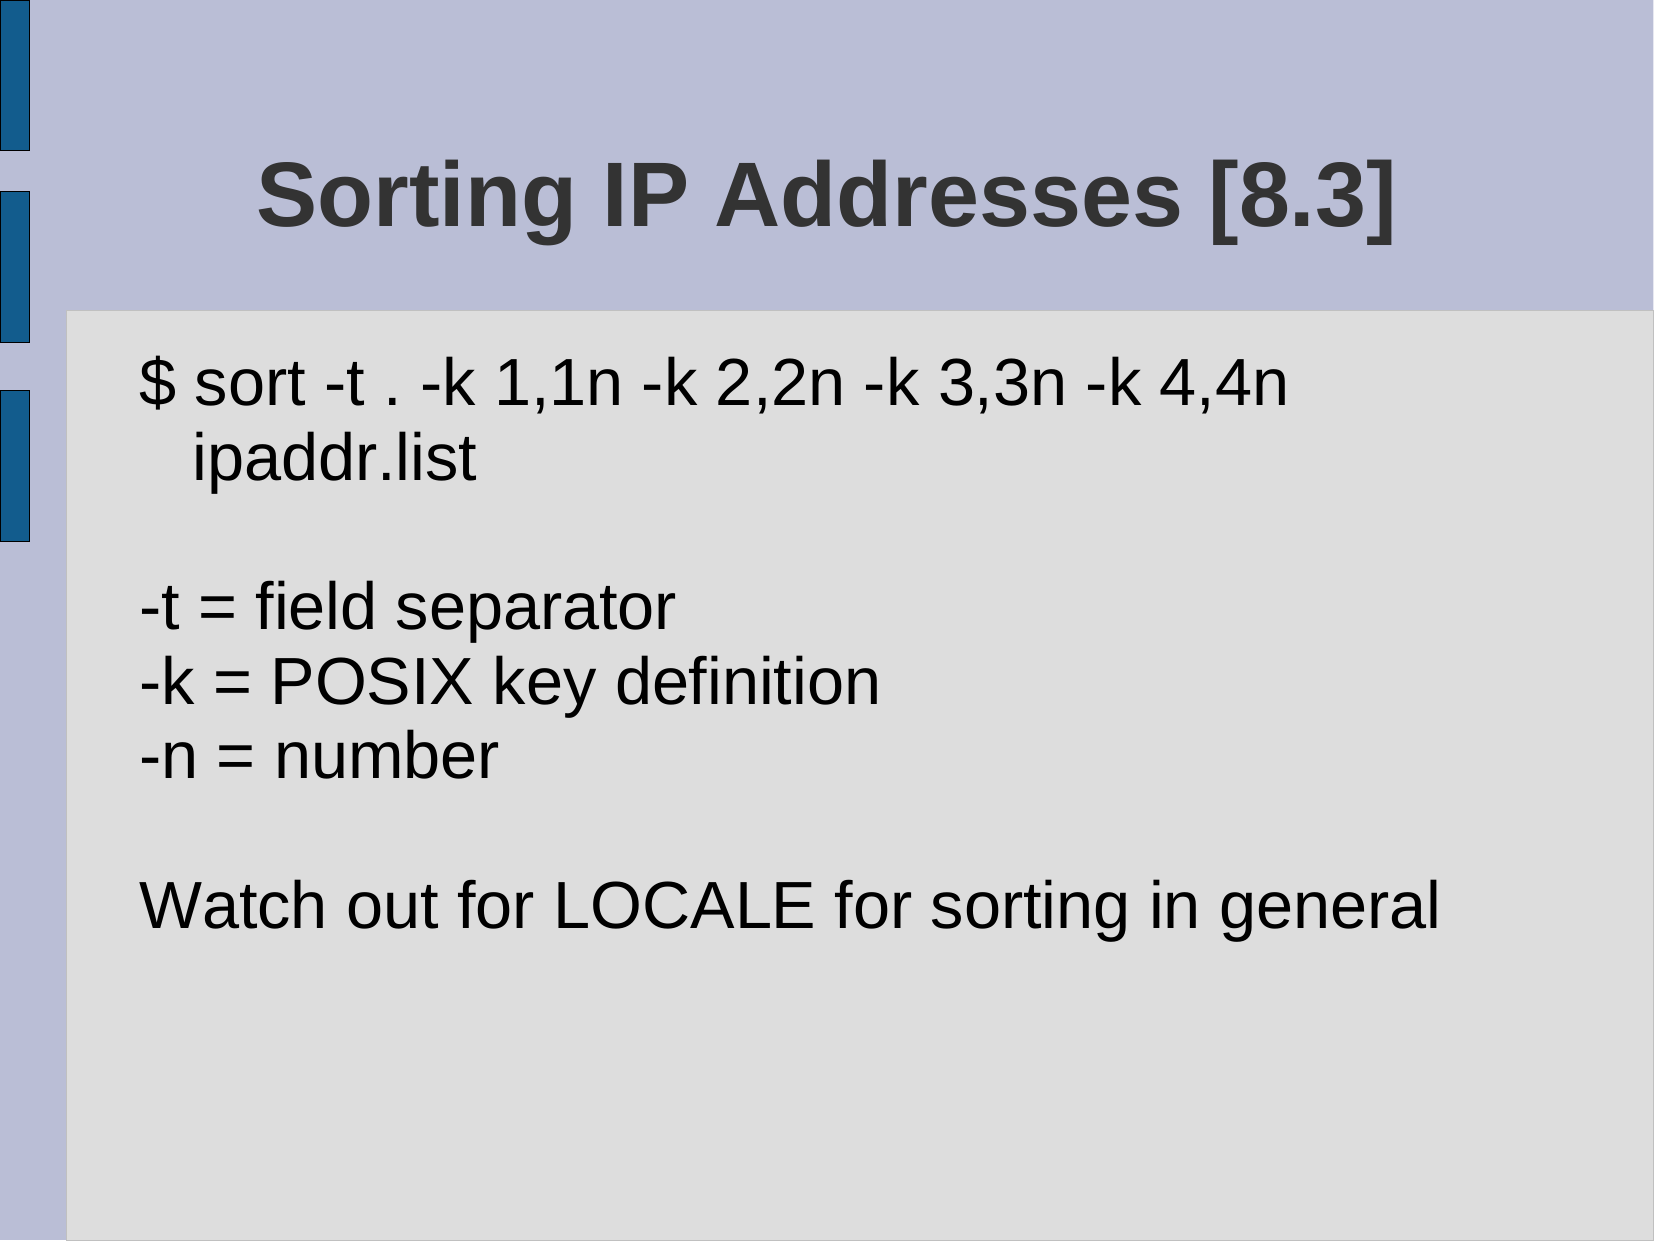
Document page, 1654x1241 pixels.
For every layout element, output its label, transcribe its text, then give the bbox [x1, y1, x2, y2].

title Sorting IP Addresses [8.3] [121, 98, 1534, 291]
list $ sort -t . -k 1,1n -k 2,2n -k 3,3n -k 4,4n ipaddr.list -t = field separator -k = POSIX key definition -n = number Watch out for LOCALE for sorting in general [121, 344, 1534, 1112]
